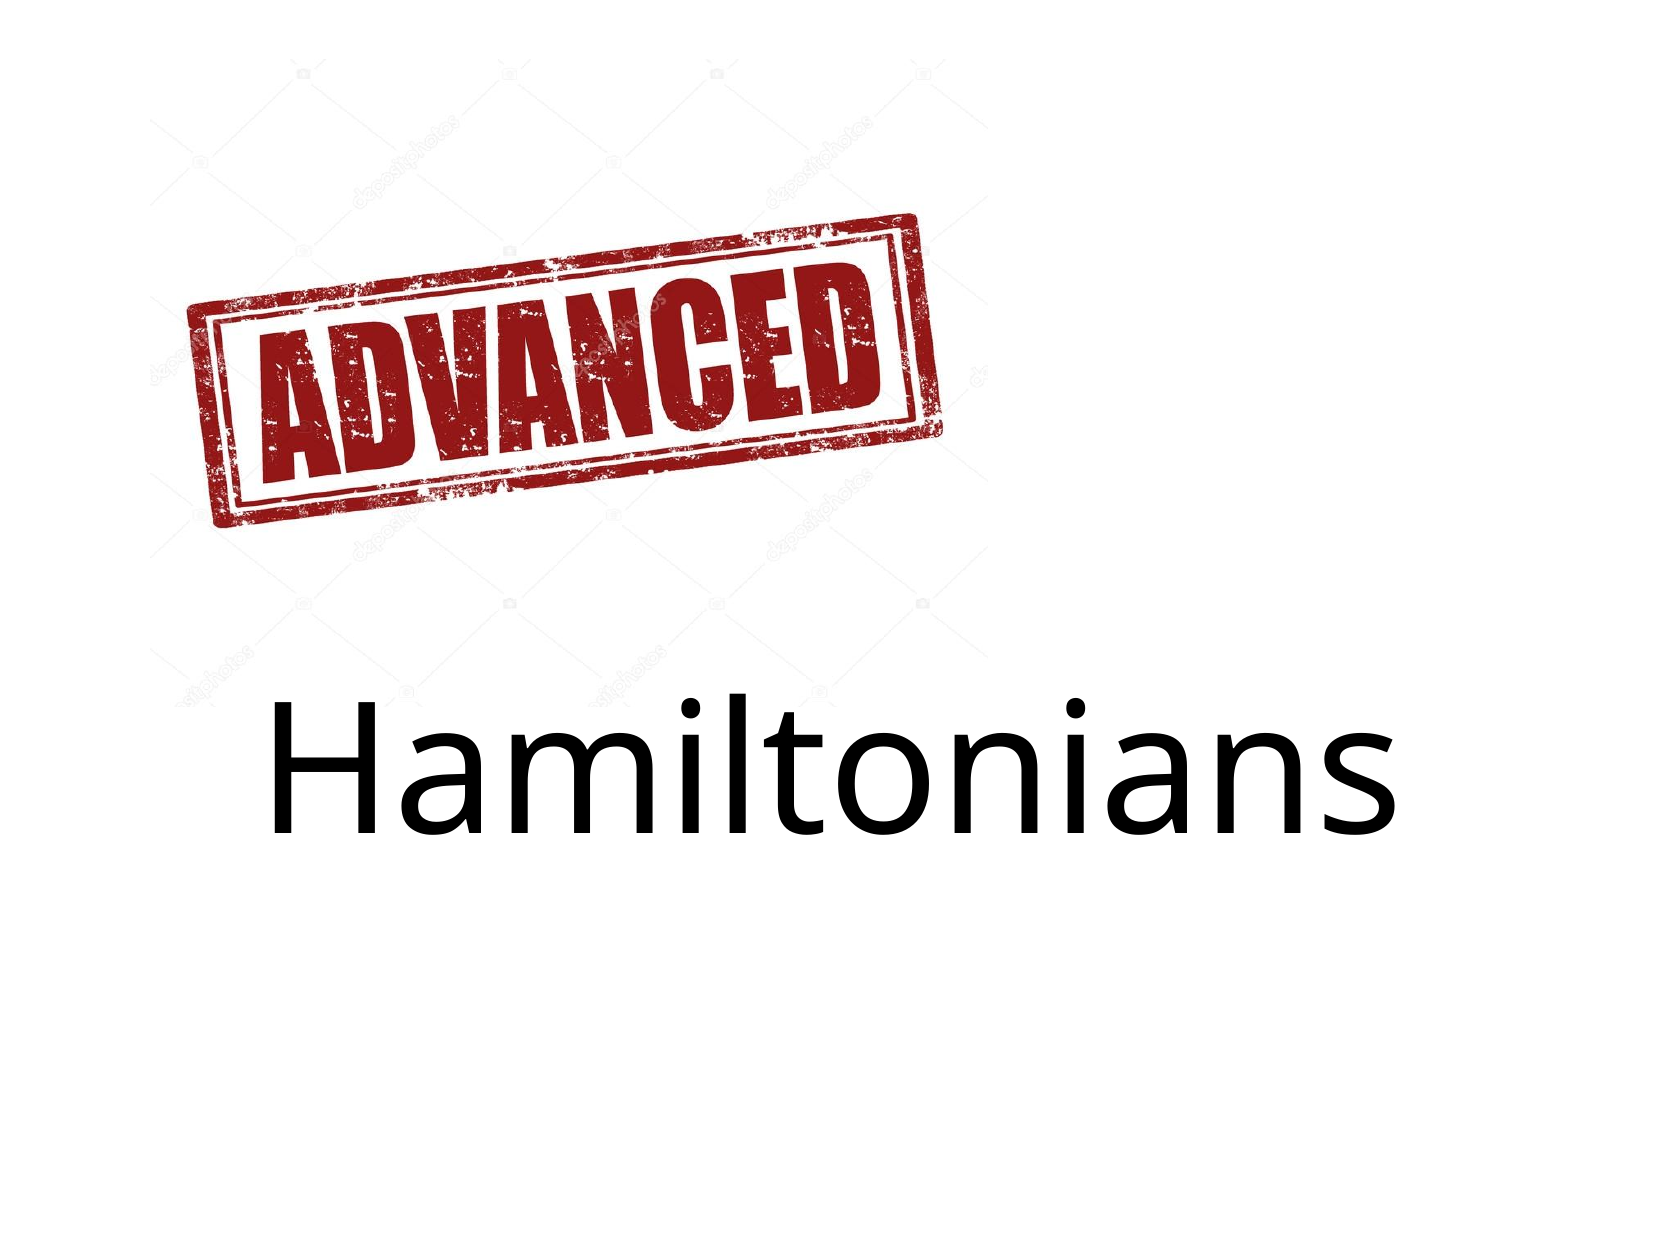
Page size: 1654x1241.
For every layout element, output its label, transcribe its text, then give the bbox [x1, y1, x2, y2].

text_box Hamiltonians [243, 630, 1464, 864]
picture [150, 59, 988, 707]
